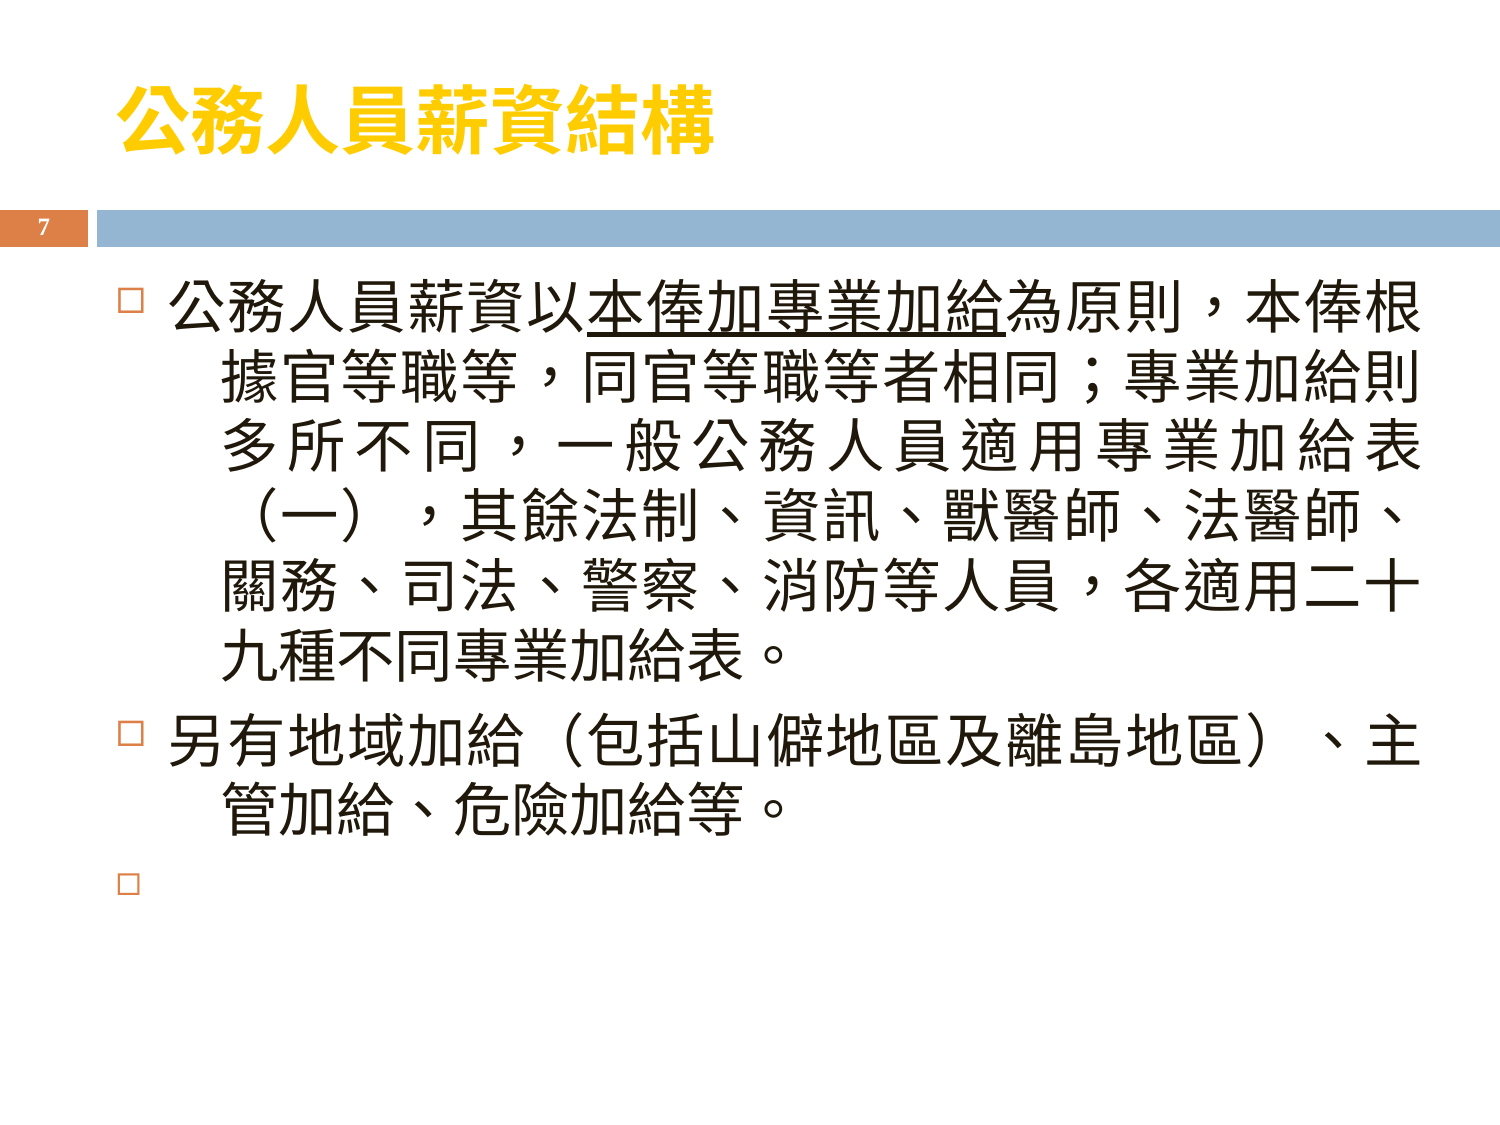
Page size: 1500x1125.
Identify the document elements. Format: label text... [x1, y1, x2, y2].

list 公務人員薪資以本俸加專業加給為原則，本俸根據官等職等，同官等職等者相同；專業加給則多所不同，一般公務人員適用專業加給表（一），其餘法制、資訊、獸醫師、法醫師、關務、司法、警察、消防等人員，各適用二十九種不同專業加給表。 另有地域加給（包括山僻地區及離島地區）、主管加給、危險加給等。 [100, 262, 1438, 1000]
text_box 6 [0, 208, 88, 249]
title 公務人員薪資結構 [100, 37, 1438, 201]
